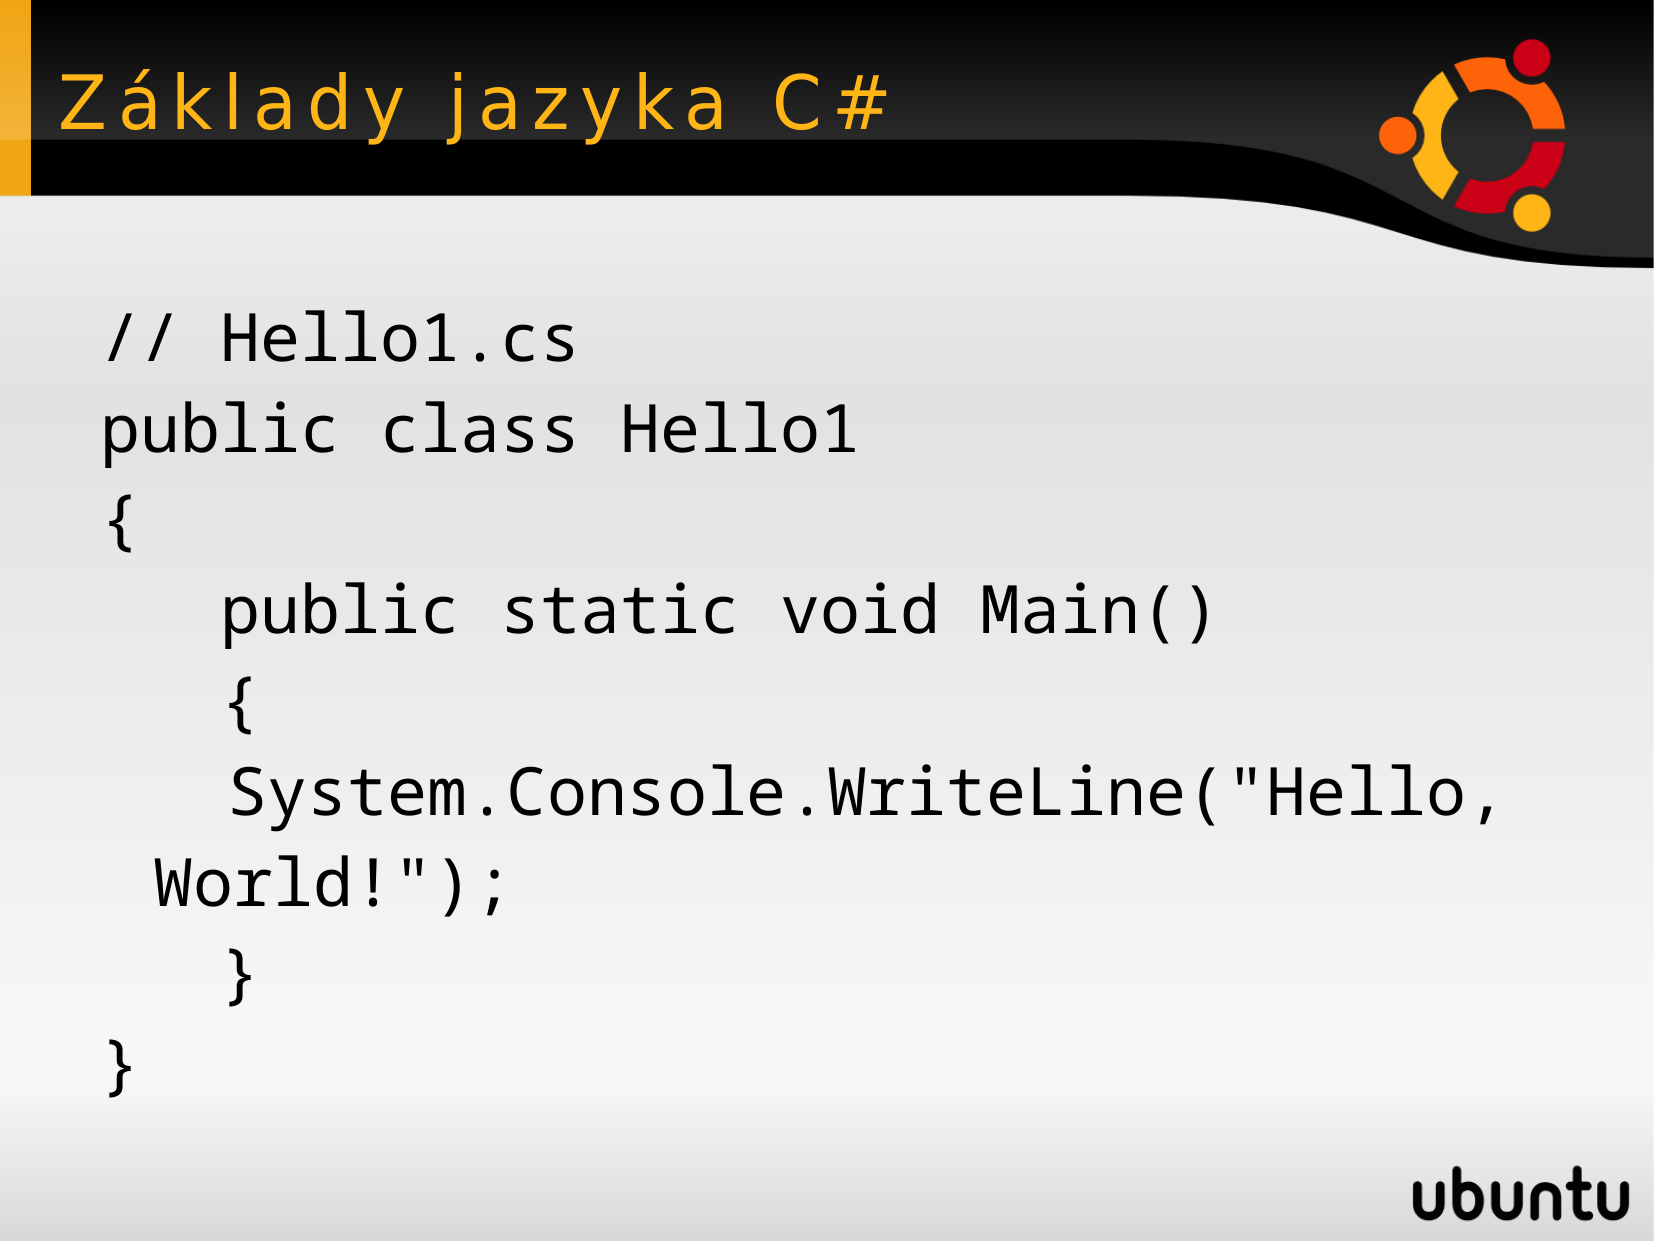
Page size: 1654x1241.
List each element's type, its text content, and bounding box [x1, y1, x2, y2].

picture [0, 0, 1654, 1241]
list // Hello1.cs public class Hello1 { public static void Main() { System.Console.WriteLine("Hello, World!"); } } [82, 290, 1571, 1094]
title Základy jazyka C# [59, 36, 1270, 171]
